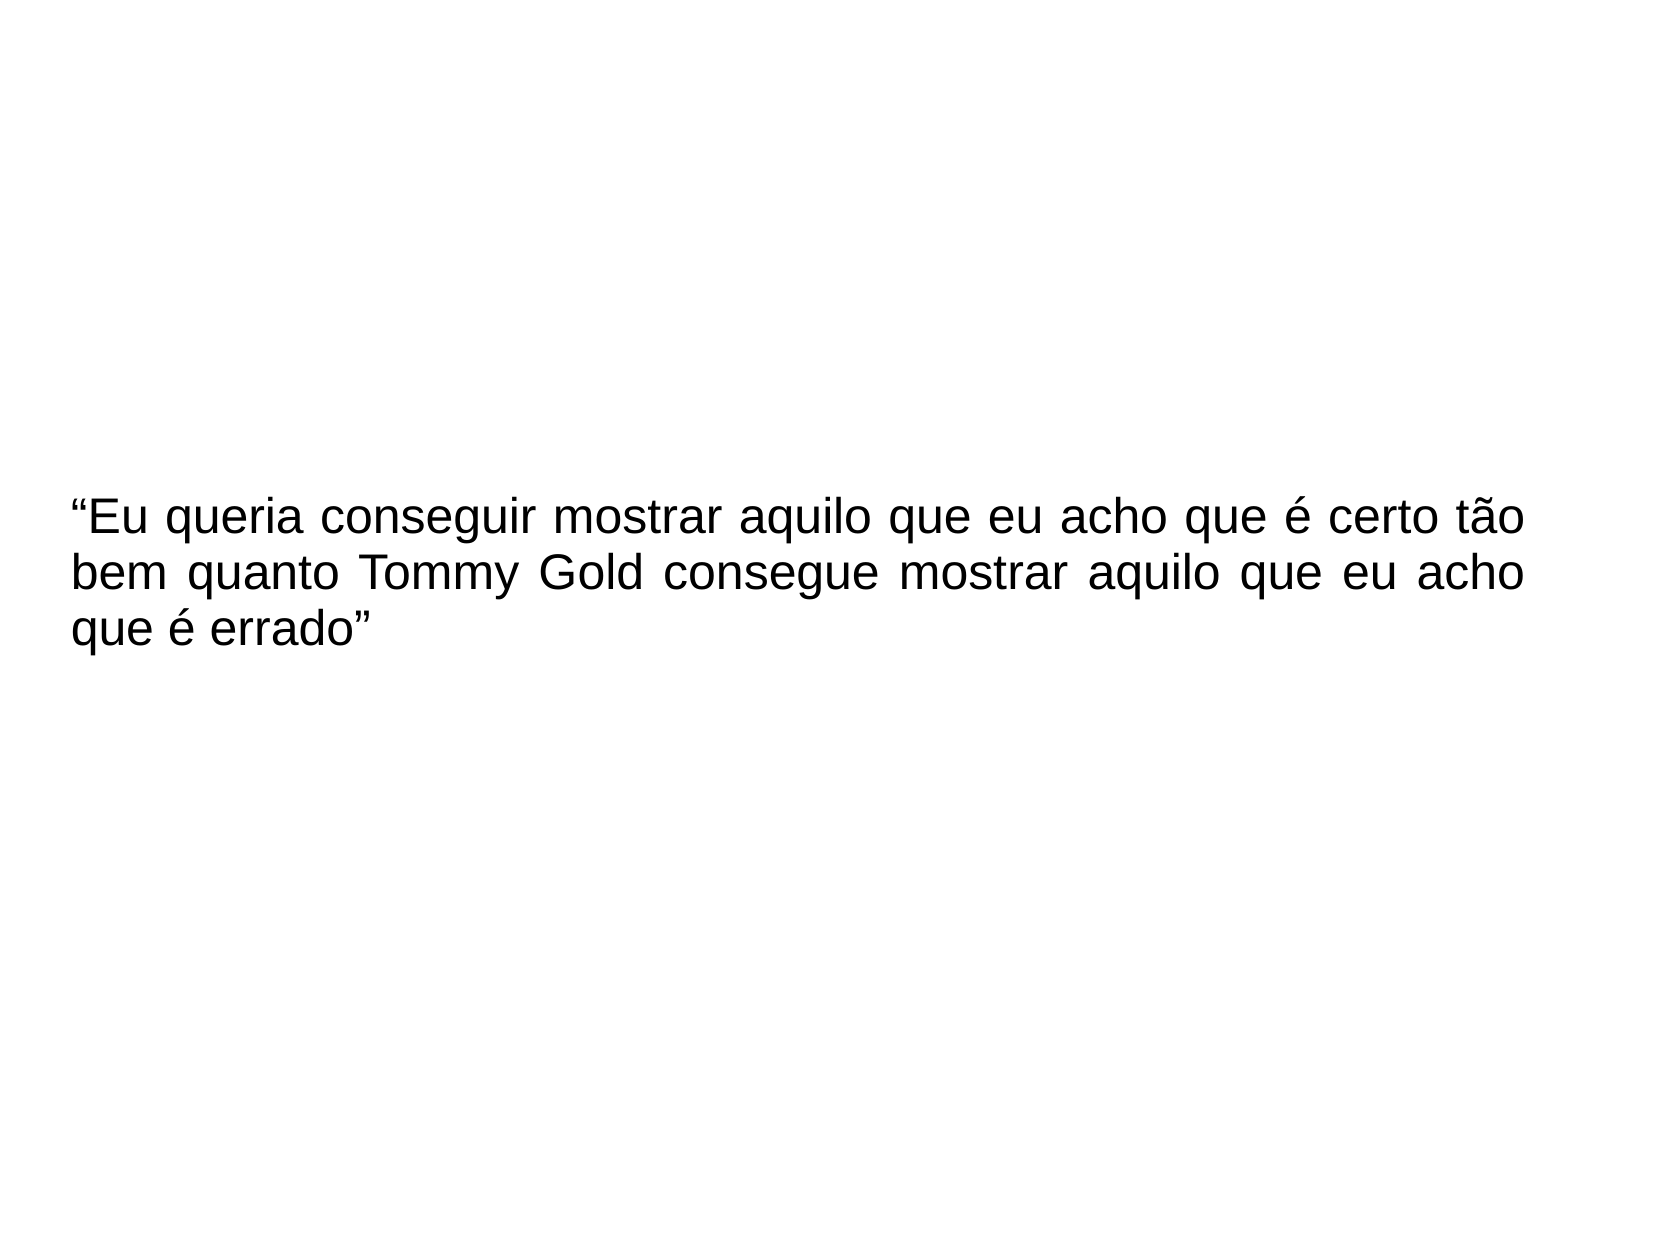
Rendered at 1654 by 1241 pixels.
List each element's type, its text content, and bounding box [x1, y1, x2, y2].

subtitle “Eu queria conseguir mostrar aquilo que eu acho que é certo tão bem quanto Tommy Gold consegue mostrar aquilo que eu acho que é errado” [70, 212, 1526, 932]
